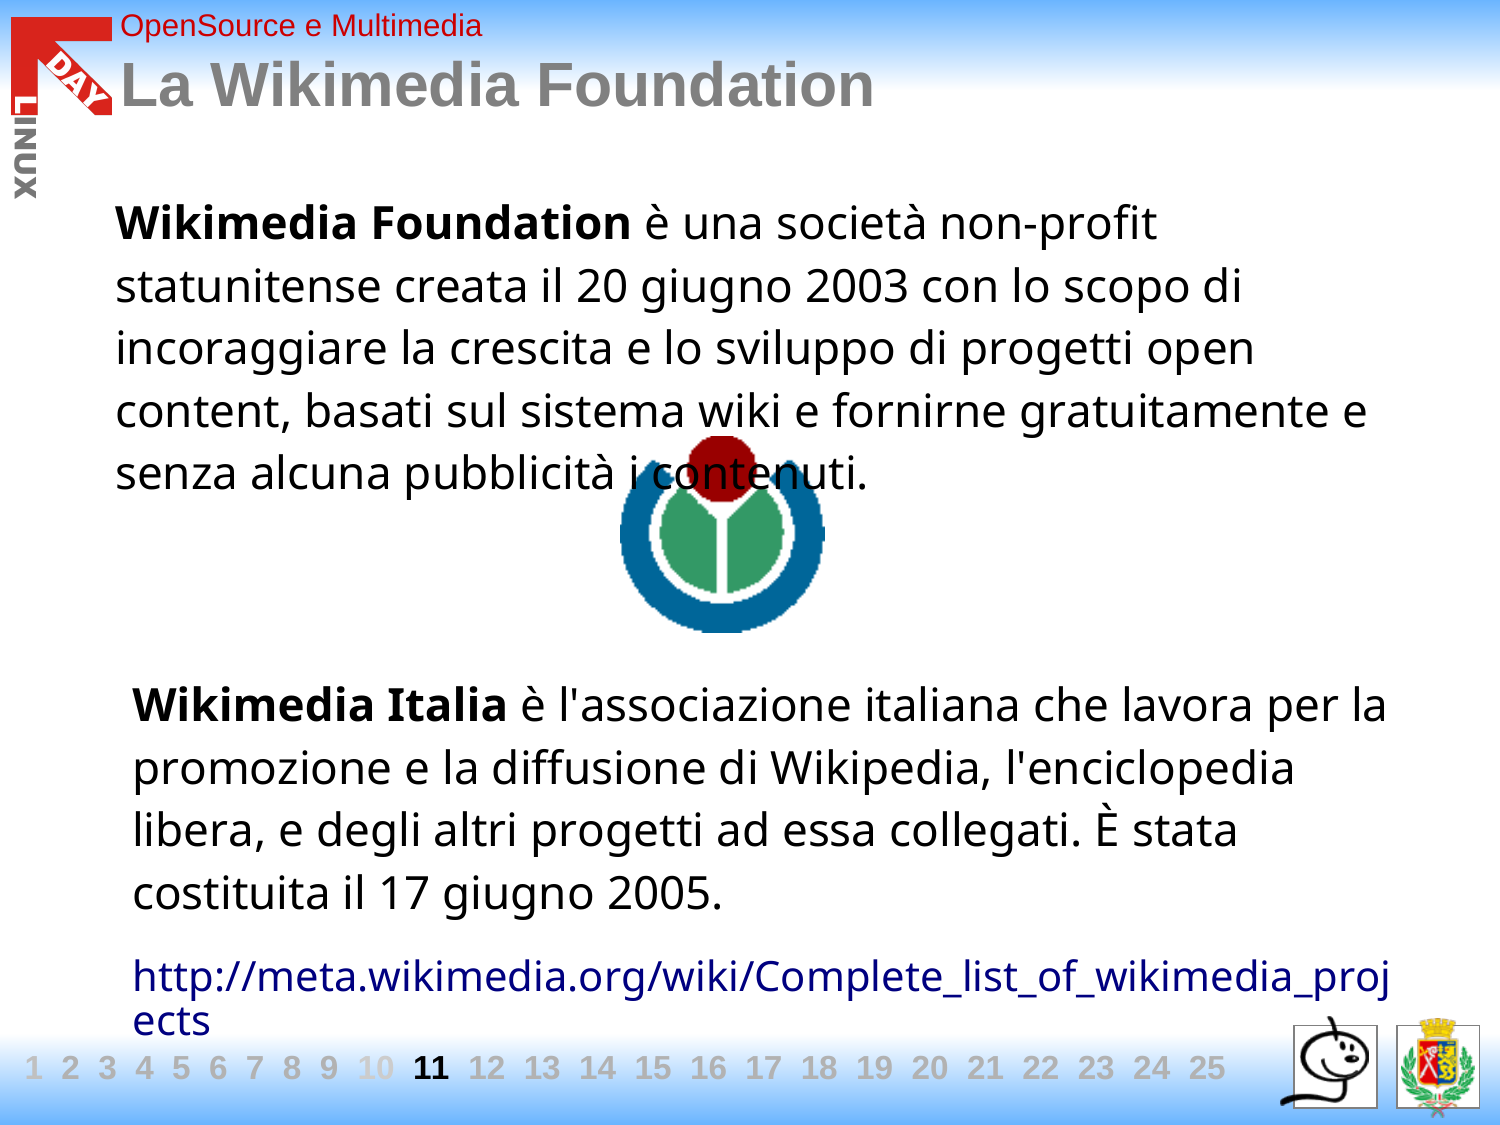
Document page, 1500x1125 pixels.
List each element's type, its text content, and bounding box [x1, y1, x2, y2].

text_box La Wikimedia Foundation [120, 50, 1479, 120]
picture [620, 543, 702, 633]
text_box http://meta.wikimedia.org/wiki/Complete_list_of_wikimedia_projects [118, 938, 1418, 1001]
text_box [0, 1025, 1500, 1125]
picture [11, 17, 112, 199]
text_box 1 2 3 4 5 6 7 8 9 10 11 12 13 14 15 16 17 18 19 20 21 22 23 24 25 [24, 1049, 1267, 1087]
text_box OpenSource e Multimedia [120, 7, 1479, 43]
picture [1401, 1018, 1475, 1118]
picture [742, 541, 825, 633]
text_box Wikimedia Foundation è una società non-profit statunitense creata il 20 giugno 2003 con lo scopo di incoraggiare la crescita e lo sviluppo di progetti open content, basati sul sistema wiki e fornirne gratuitamente e senza alcuna pubblicità i contenuti. [100, 183, 1430, 409]
text_box Wikimedia Italia è l'associazione italiana che lavora per la promozione e la diffusione di Wikipedia, l'enciclopedia libera, e degli altri progetti ad essa collegati. È stata costituita il 17 giugno 2005. [117, 665, 1417, 886]
picture [753, 467, 765, 474]
text_box [0, 0, 1500, 91]
picture [620, 436, 825, 603]
picture [1280, 1016, 1369, 1106]
